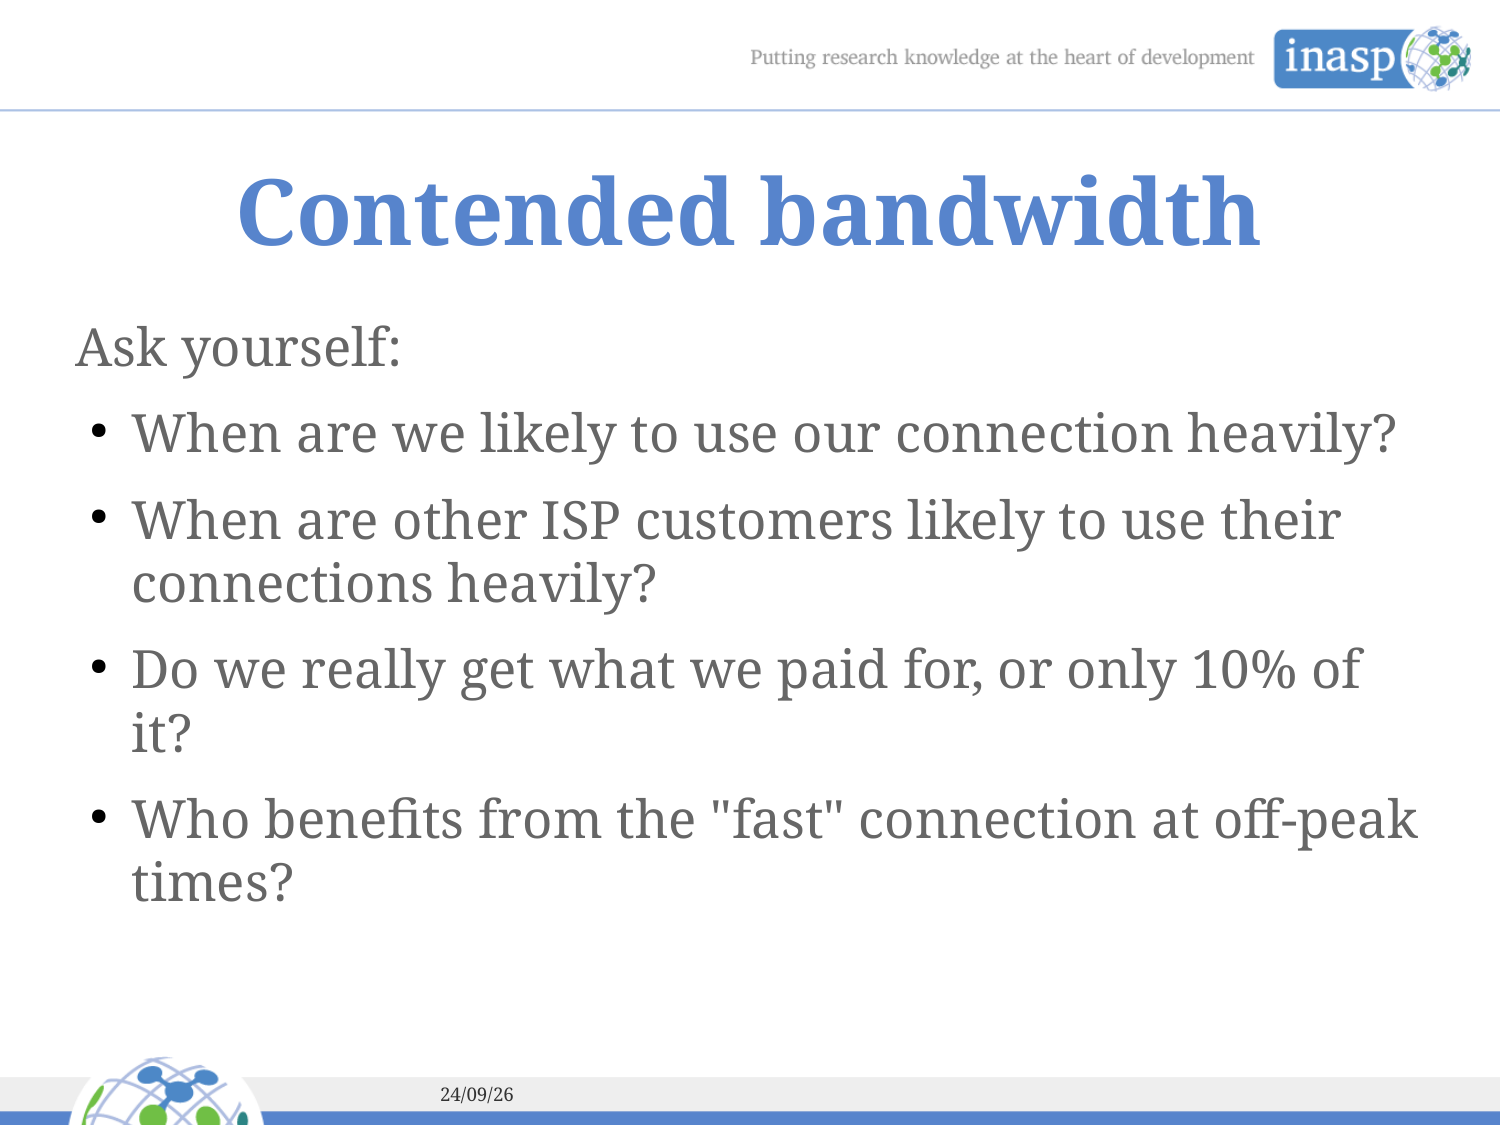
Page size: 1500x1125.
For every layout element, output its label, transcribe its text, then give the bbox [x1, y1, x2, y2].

title Contended bandwidth [75, 129, 1426, 313]
list Ask yourself: When are we likely to use our connection heavily? When are other ISP customers likely to use their connections heavily? Do we really get what we paid for, or only 10% of it? Who benefits from the "fast" connection at off-peak times? [75, 313, 1426, 967]
picture [0, 0, 1500, 1125]
